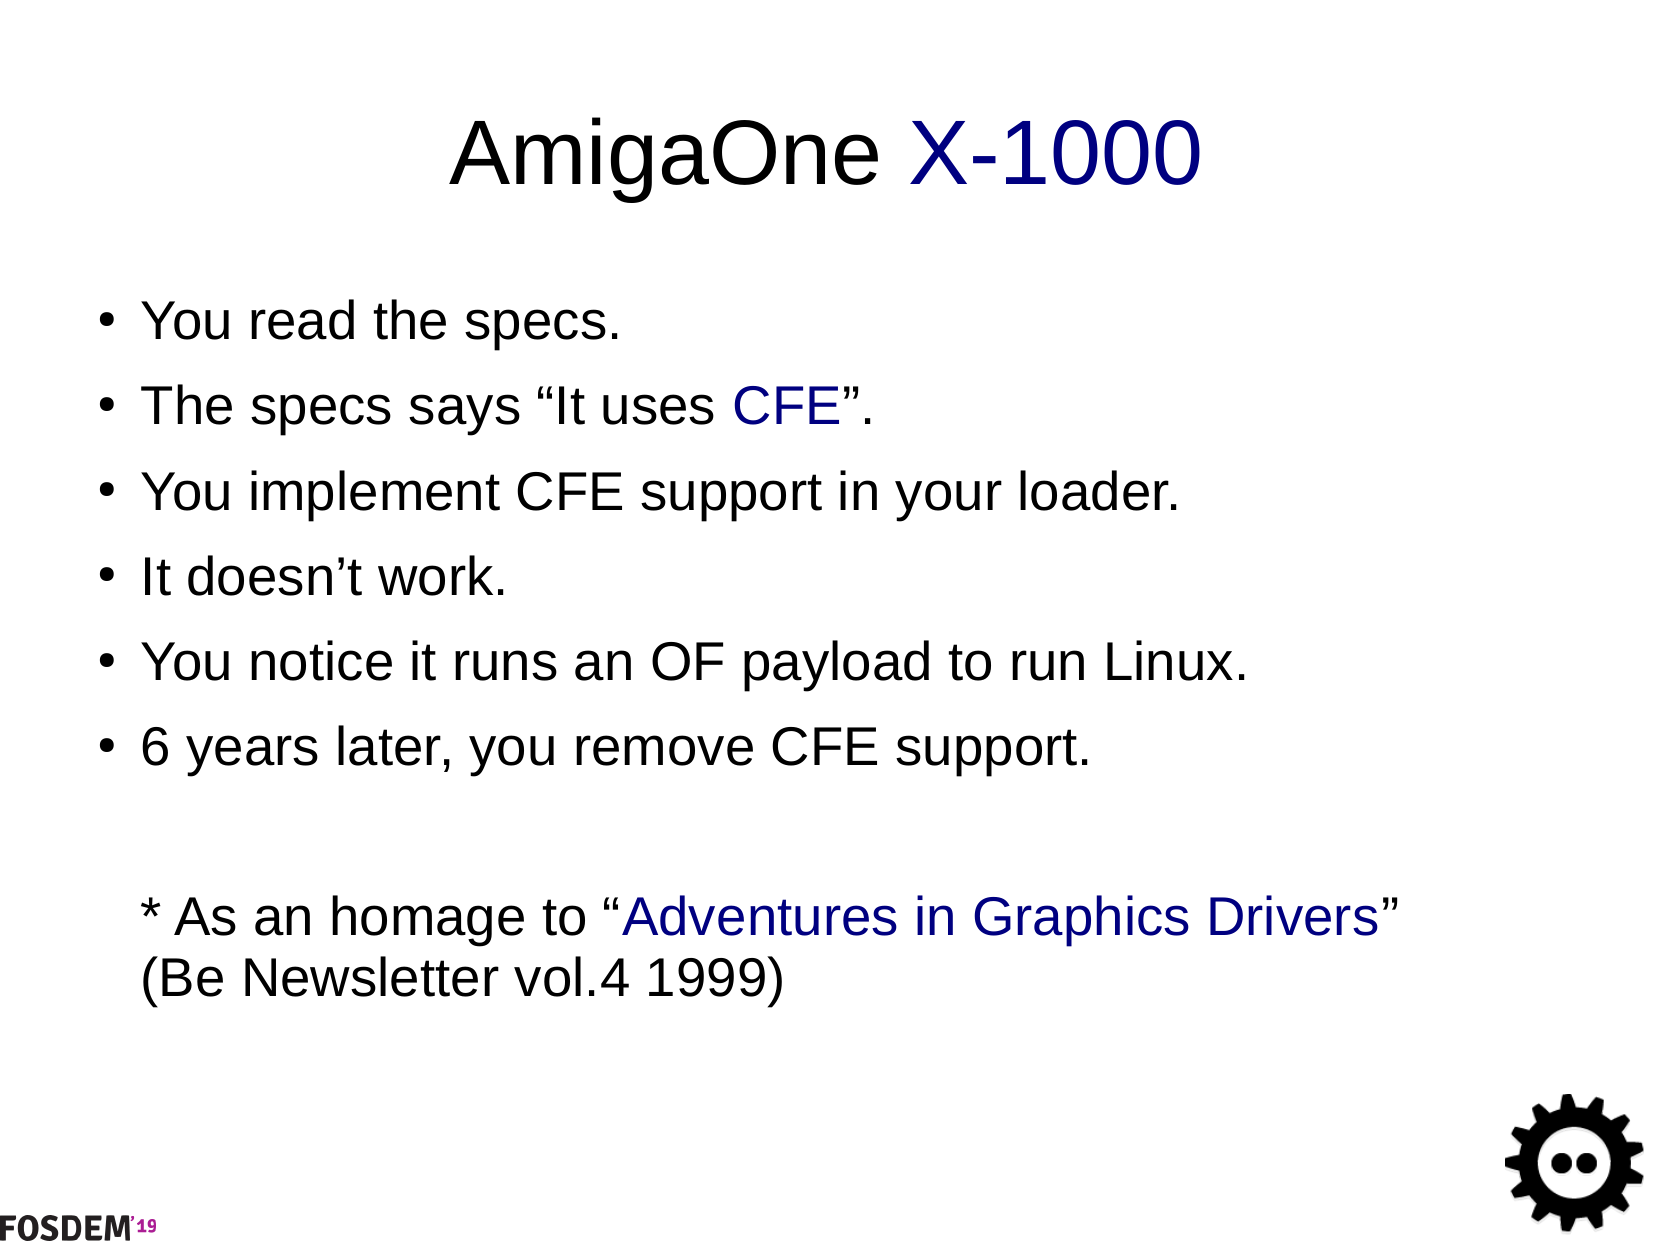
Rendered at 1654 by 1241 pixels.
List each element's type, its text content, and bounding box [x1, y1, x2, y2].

title AmigaOne X-1000 [82, 49, 1571, 257]
list You read the specs. The specs says “It uses CFE”. You implement CFE support in your loader. It doesn’t work. You notice it runs an OF payload to run Linux. 6 years later, you remove CFE support. * As an homage to “Adventures in Graphics Drivers” (Be Newsletter vol.4 1999) [82, 290, 1571, 1010]
picture [0, 1215, 156, 1241]
picture [1505, 1094, 1648, 1235]
